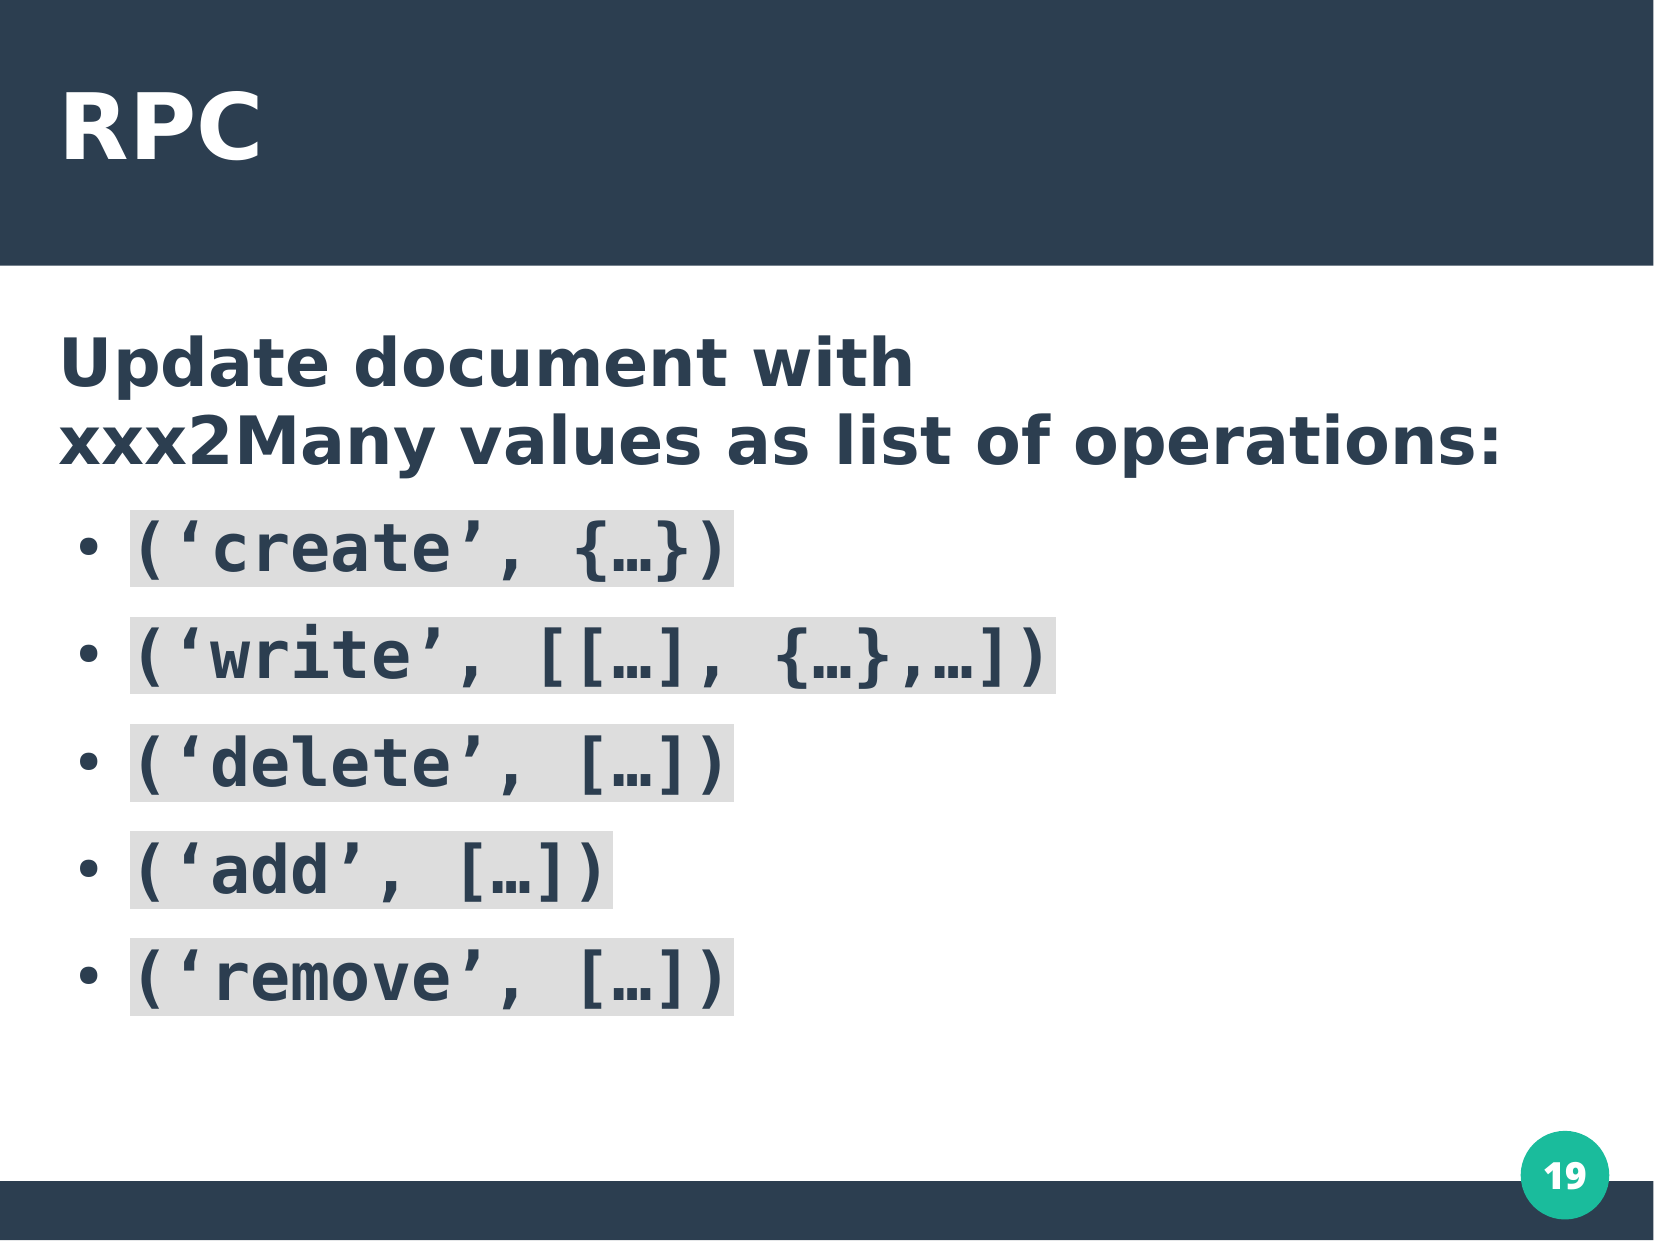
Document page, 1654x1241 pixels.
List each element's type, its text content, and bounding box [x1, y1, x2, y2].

list Update document with xxx2Many values as list of operations: (‘create’, {…}) (‘write’, [[…], {…},…]) (‘delete’, […]) (‘add’, […]) (‘remove’, […]) [59, 324, 1595, 1152]
title RPC [59, 49, 1595, 207]
